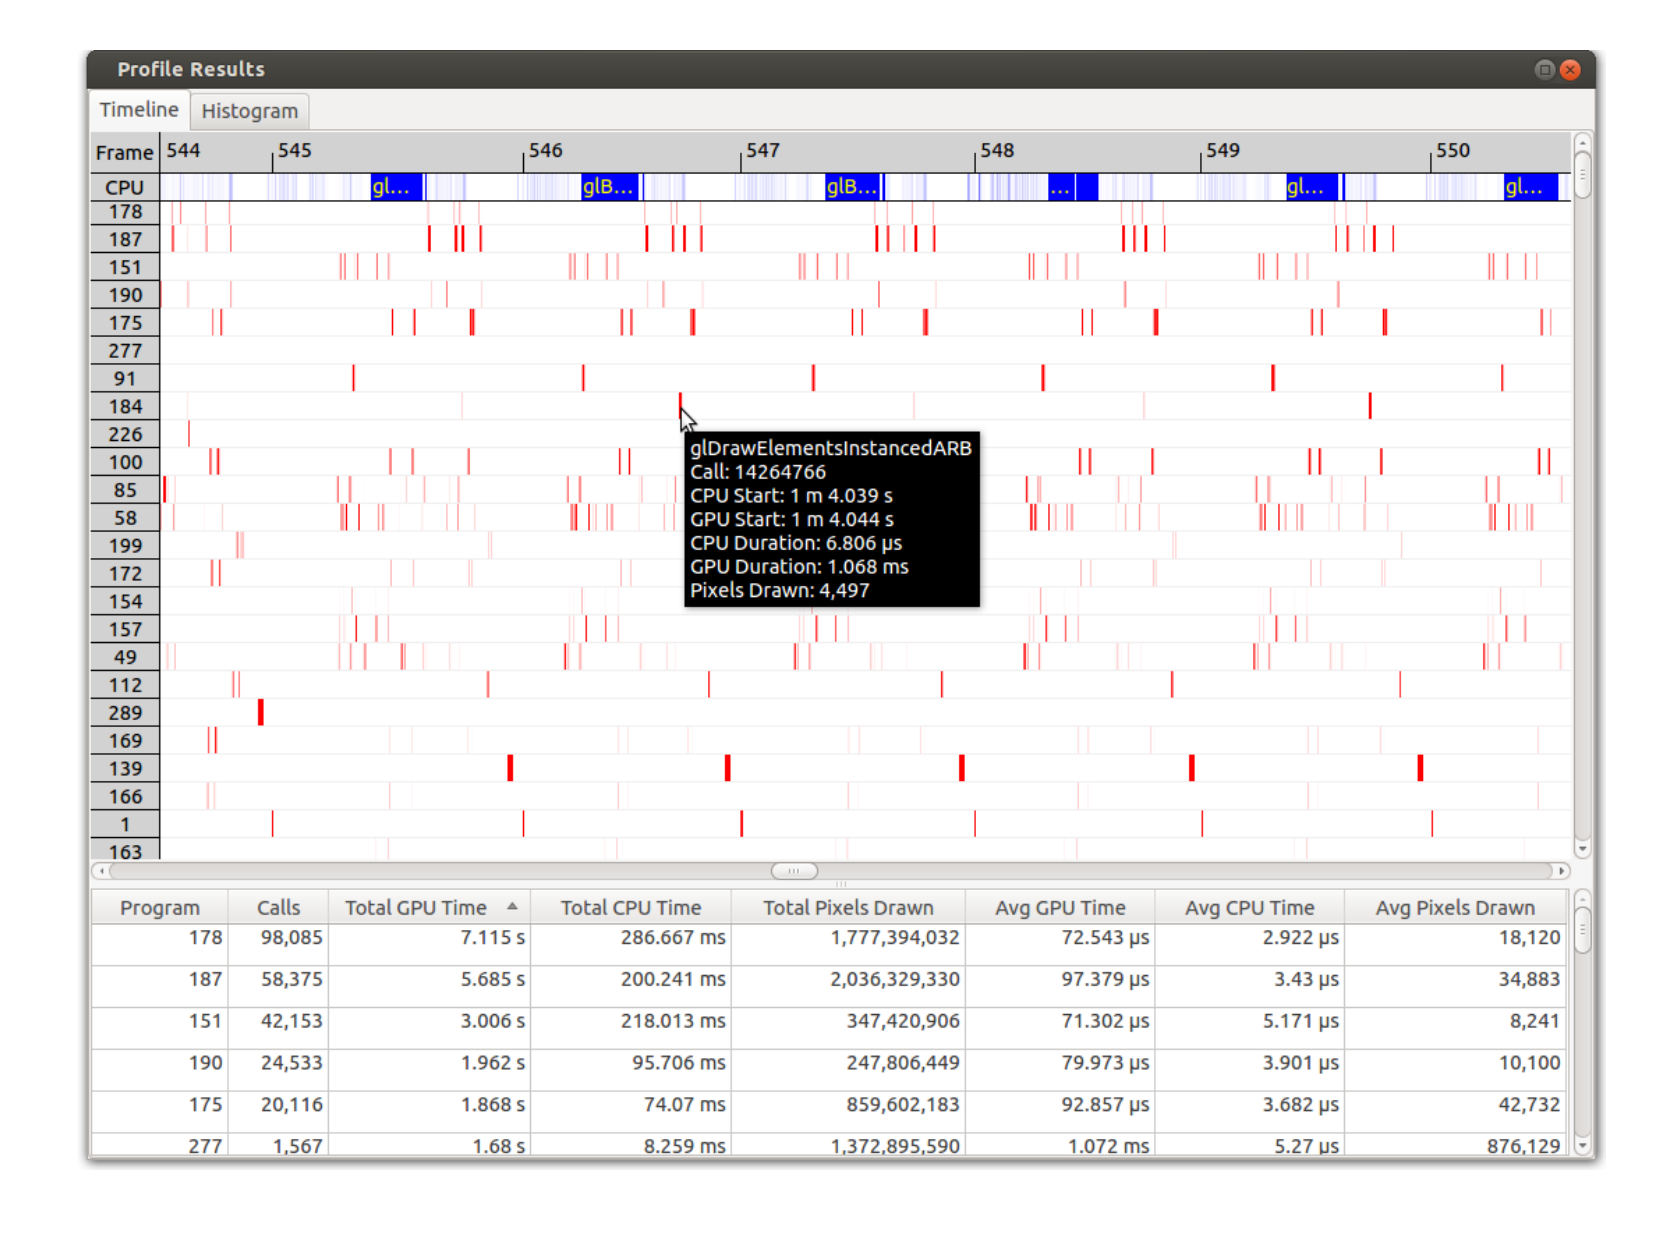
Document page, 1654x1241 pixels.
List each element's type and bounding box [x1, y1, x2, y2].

picture [77, 50, 1606, 1171]
